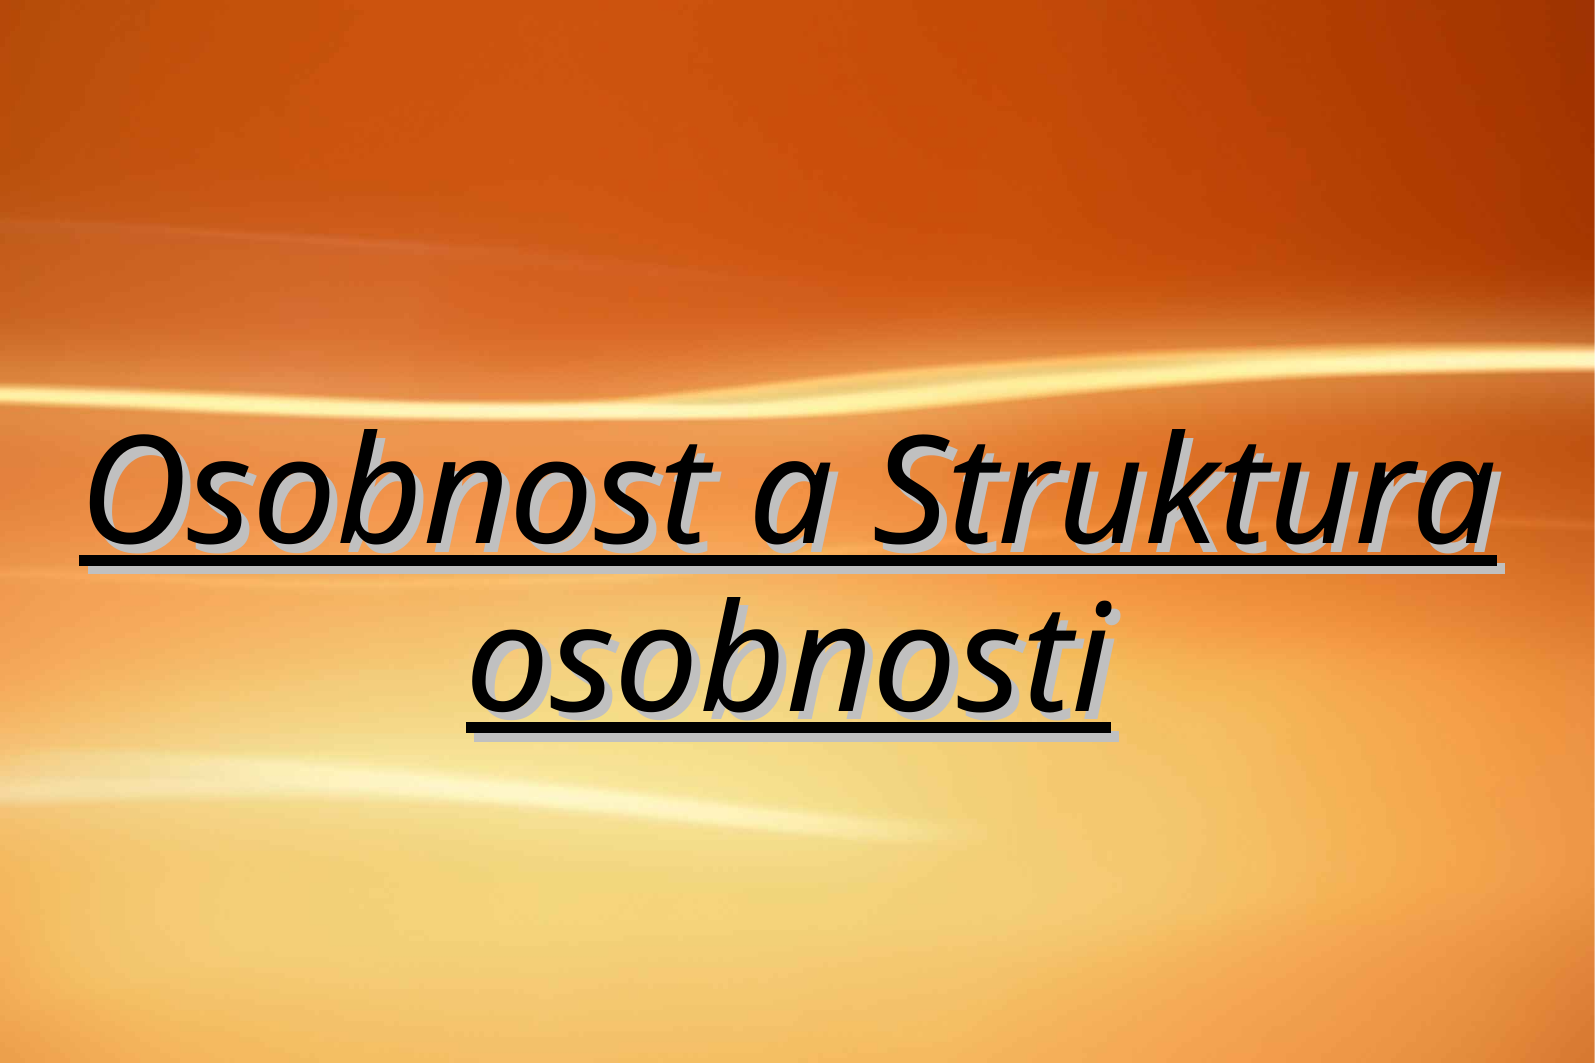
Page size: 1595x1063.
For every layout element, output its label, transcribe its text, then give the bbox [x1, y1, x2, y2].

text_box Osobnost a Struktura osobnosti [70, 118, 1506, 1027]
